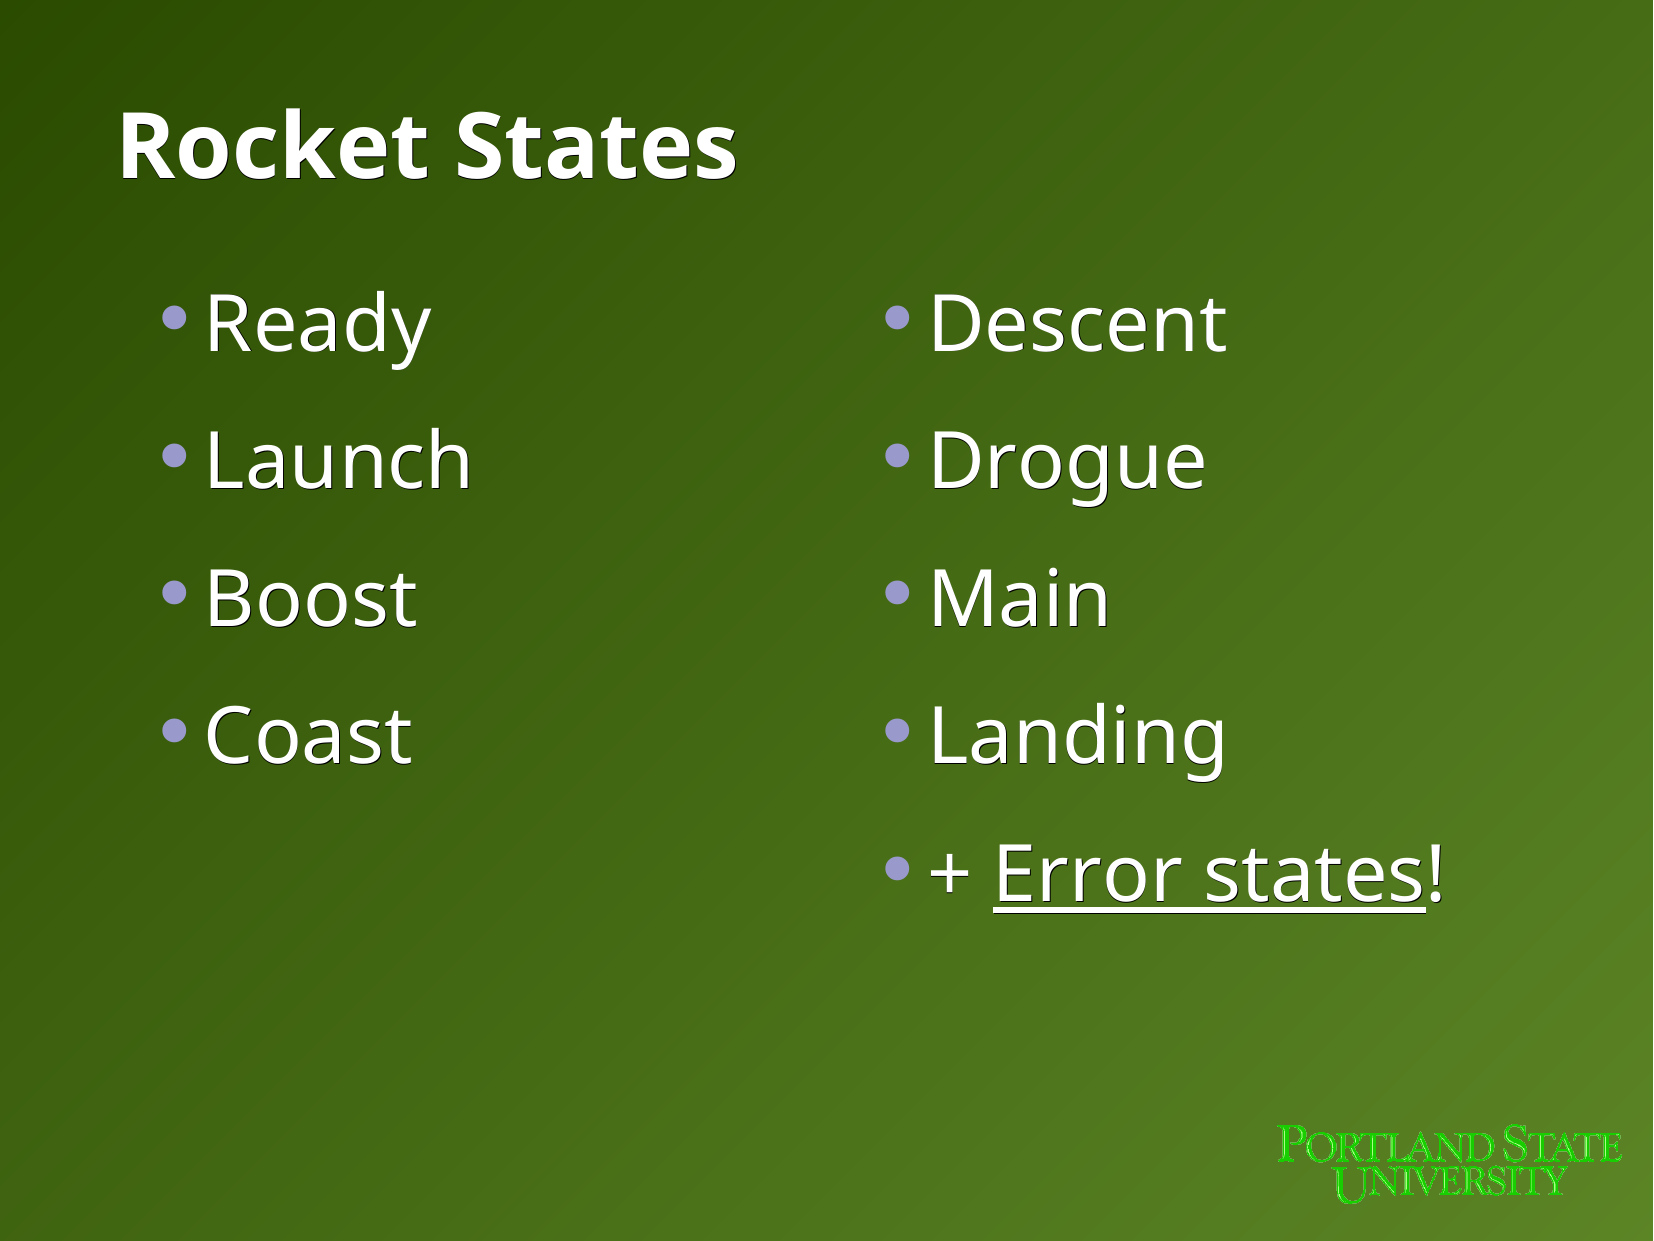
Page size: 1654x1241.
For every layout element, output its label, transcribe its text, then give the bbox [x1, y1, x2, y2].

title Rocket States [115, 86, 1527, 200]
list Descent Drogue Main Landing + Error states! [838, 266, 1528, 1049]
list Ready Launch Boost Coast [115, 266, 805, 1049]
picture [1277, 1124, 1622, 1204]
